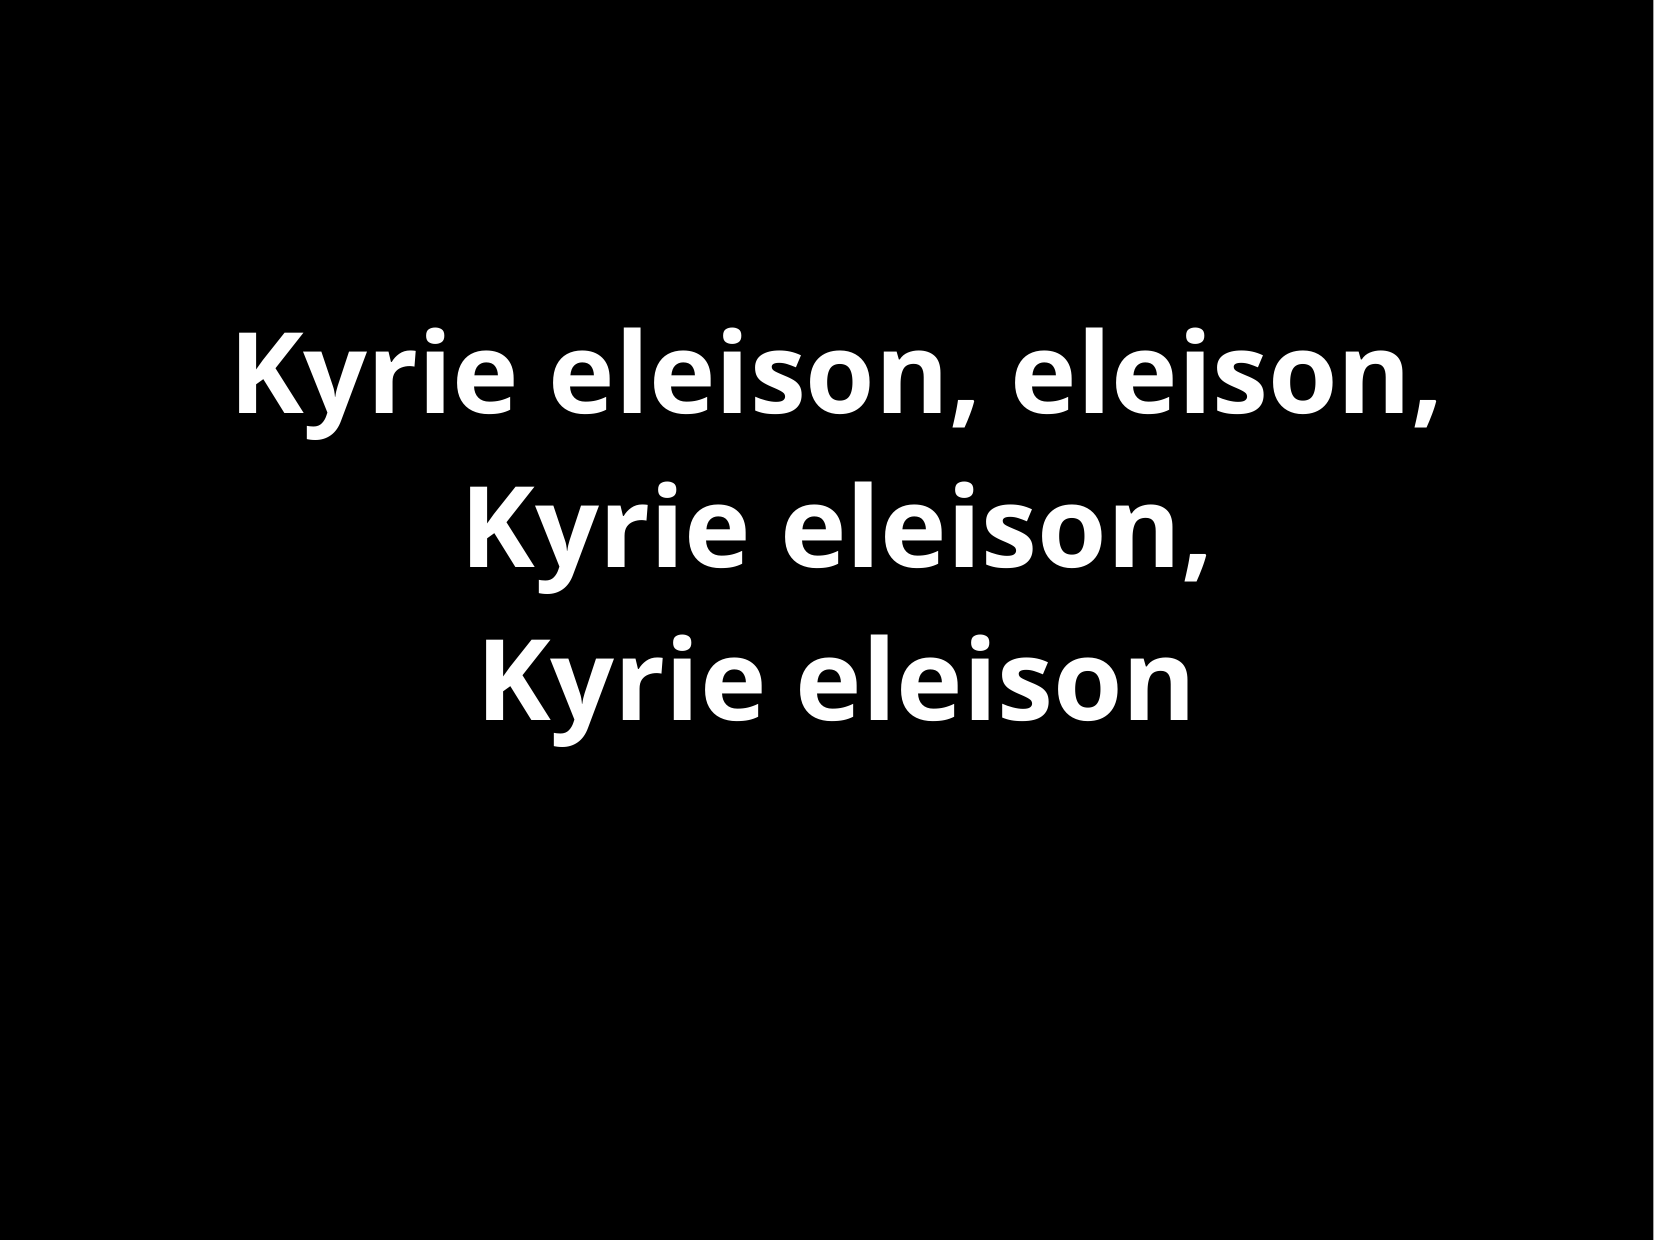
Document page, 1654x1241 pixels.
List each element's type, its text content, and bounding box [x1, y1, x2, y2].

subtitle Kyrie eleison, eleison, Kyrie eleison, Kyrie eleison [161, 43, 1512, 1004]
